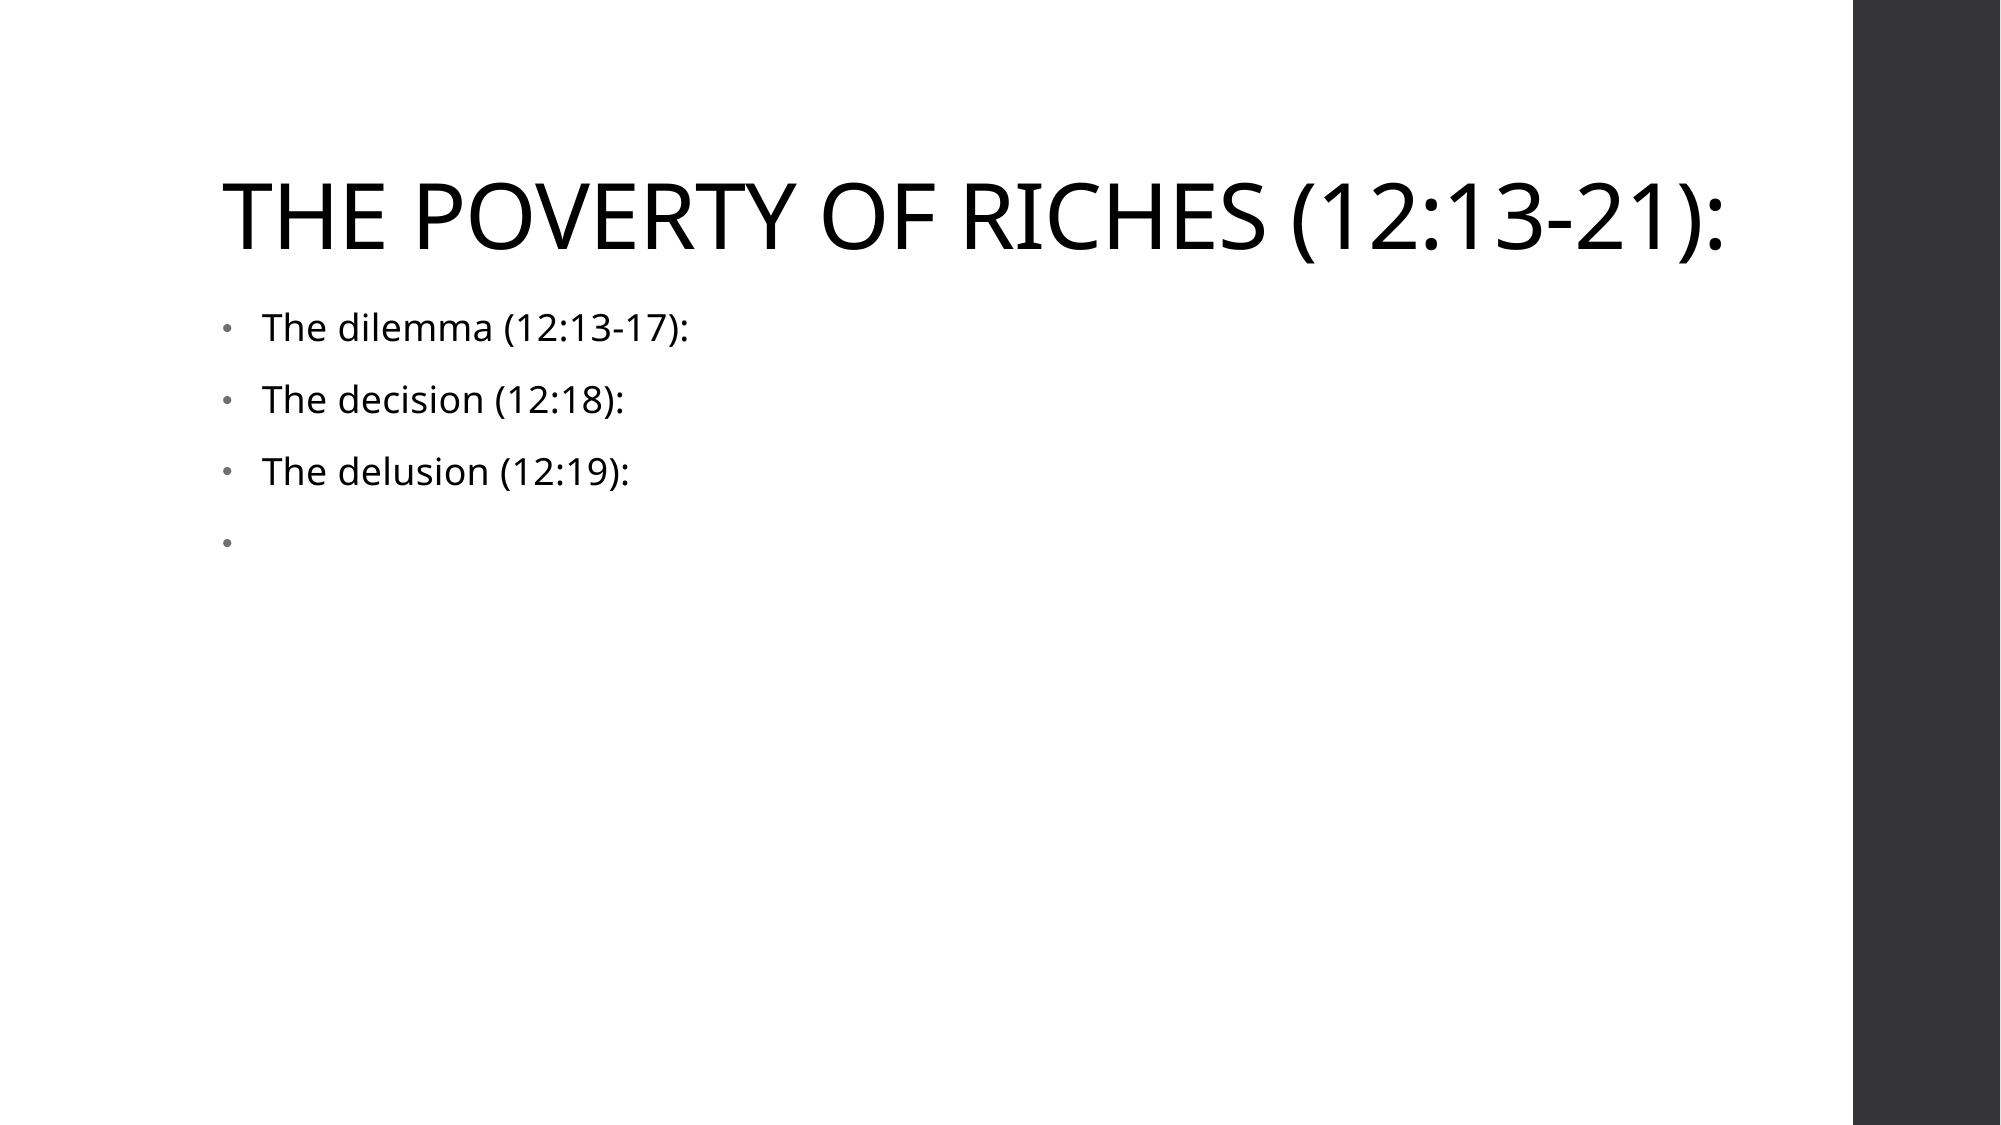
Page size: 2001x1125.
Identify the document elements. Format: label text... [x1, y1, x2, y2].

title THE POVERTY OF RICHES (12:13-21): [206, 60, 1797, 278]
list The dilemma (12:13-17): The decision (12:18): The delusion (12:19): [206, 299, 1617, 1014]
